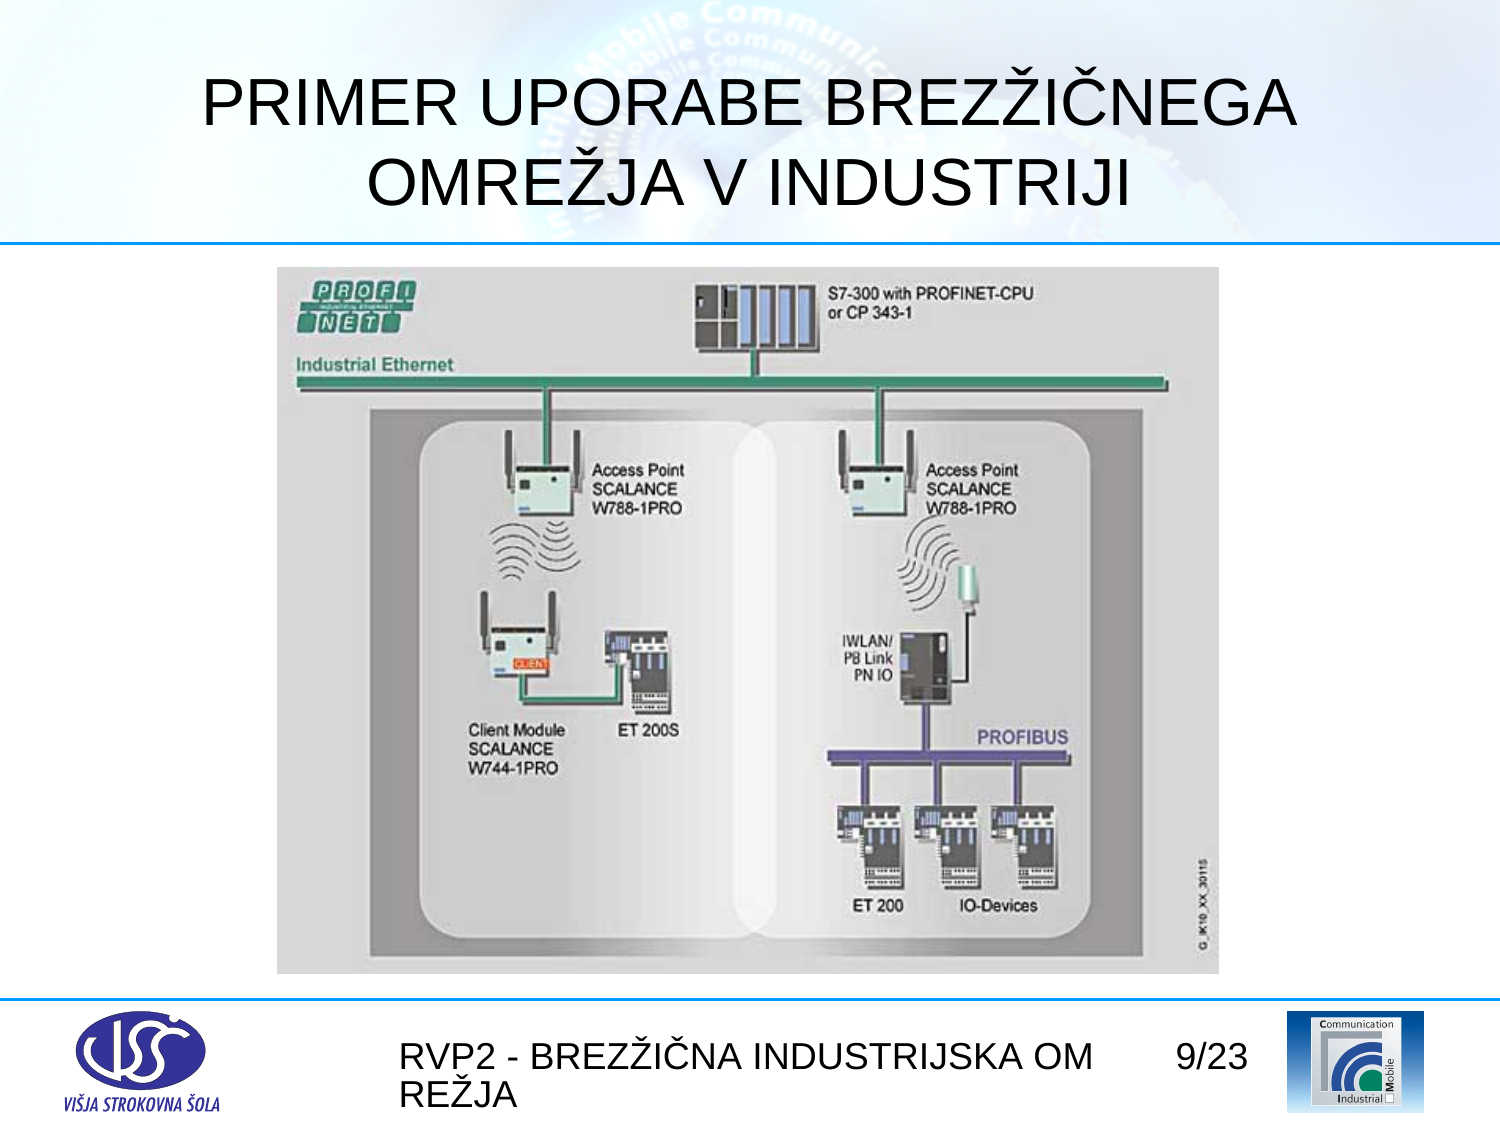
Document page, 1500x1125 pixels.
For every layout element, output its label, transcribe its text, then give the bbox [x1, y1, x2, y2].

title PRIMER UPORABE BREZŽIČNEGA OMREŽJA V INDUSTRIJI [75, 45, 1426, 233]
picture [1287, 1011, 1424, 1113]
picture [277, 267, 1219, 974]
